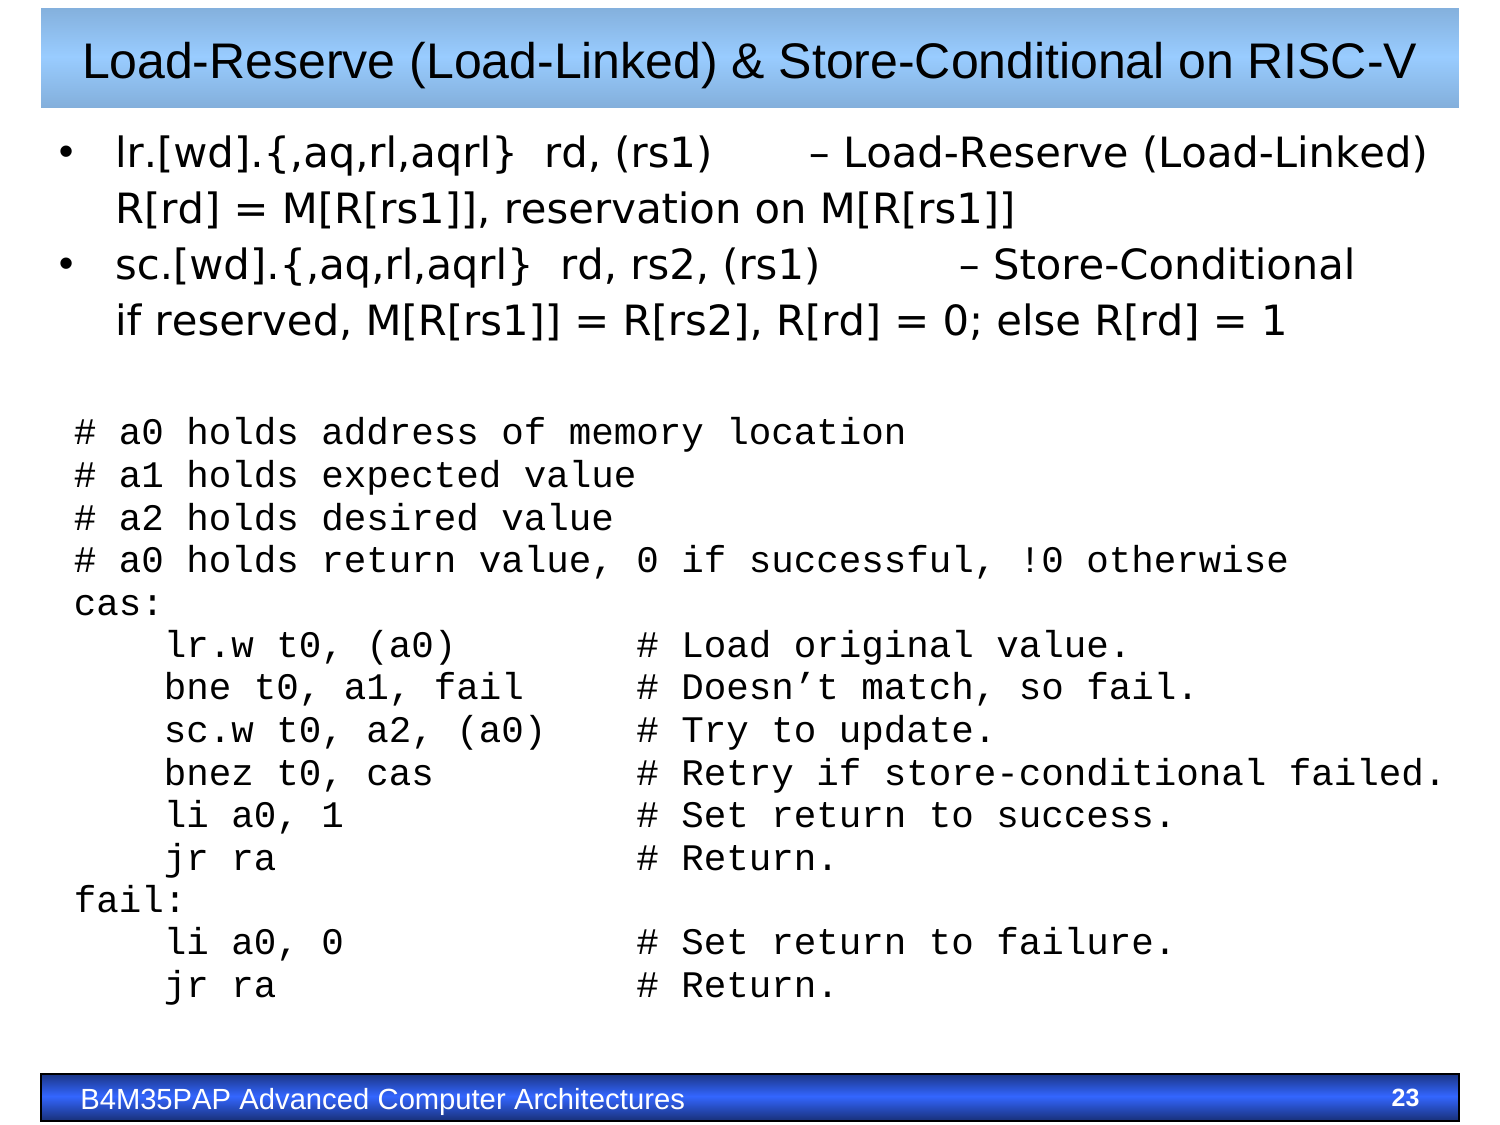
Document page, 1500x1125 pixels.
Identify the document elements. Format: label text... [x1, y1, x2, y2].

list lr.[wd].{,aq,rl,aqrl} rd, (rs1) – Load-Reserve (Load-Linked) R[rd] = M[R[rs1]], reservation on M[R[rs1]] sc.[wd].{,aq,rl,aqrl} rd, rs2, (rs1) – Store-Conditional if reserved, M[R[rs1]] = R[rs2], R[rd] = 0; else R[rd] = 1 [44, 118, 1500, 392]
text_box # a0 holds address of memory location # a1 holds expected value # a2 holds desired value # a0 holds return value, 0 if successful, !0 otherwise cas: lr.w t0, (a0) # Load original value. bne t0, a1, fail # Doesn’t match, so fail. sc.w t0, a2, (a0) # Try to update. bnez t0, cas # Retry if store-conditional failed. li a0, 1 # Set return to success. jr ra # Return. fail: li a0, 0 # Set return to failure. jr ra # Return. [59, 406, 1466, 1062]
title Load-Reserve (Load-Linked) & Store-Conditional on RISC-V [41, 8, 1459, 108]
